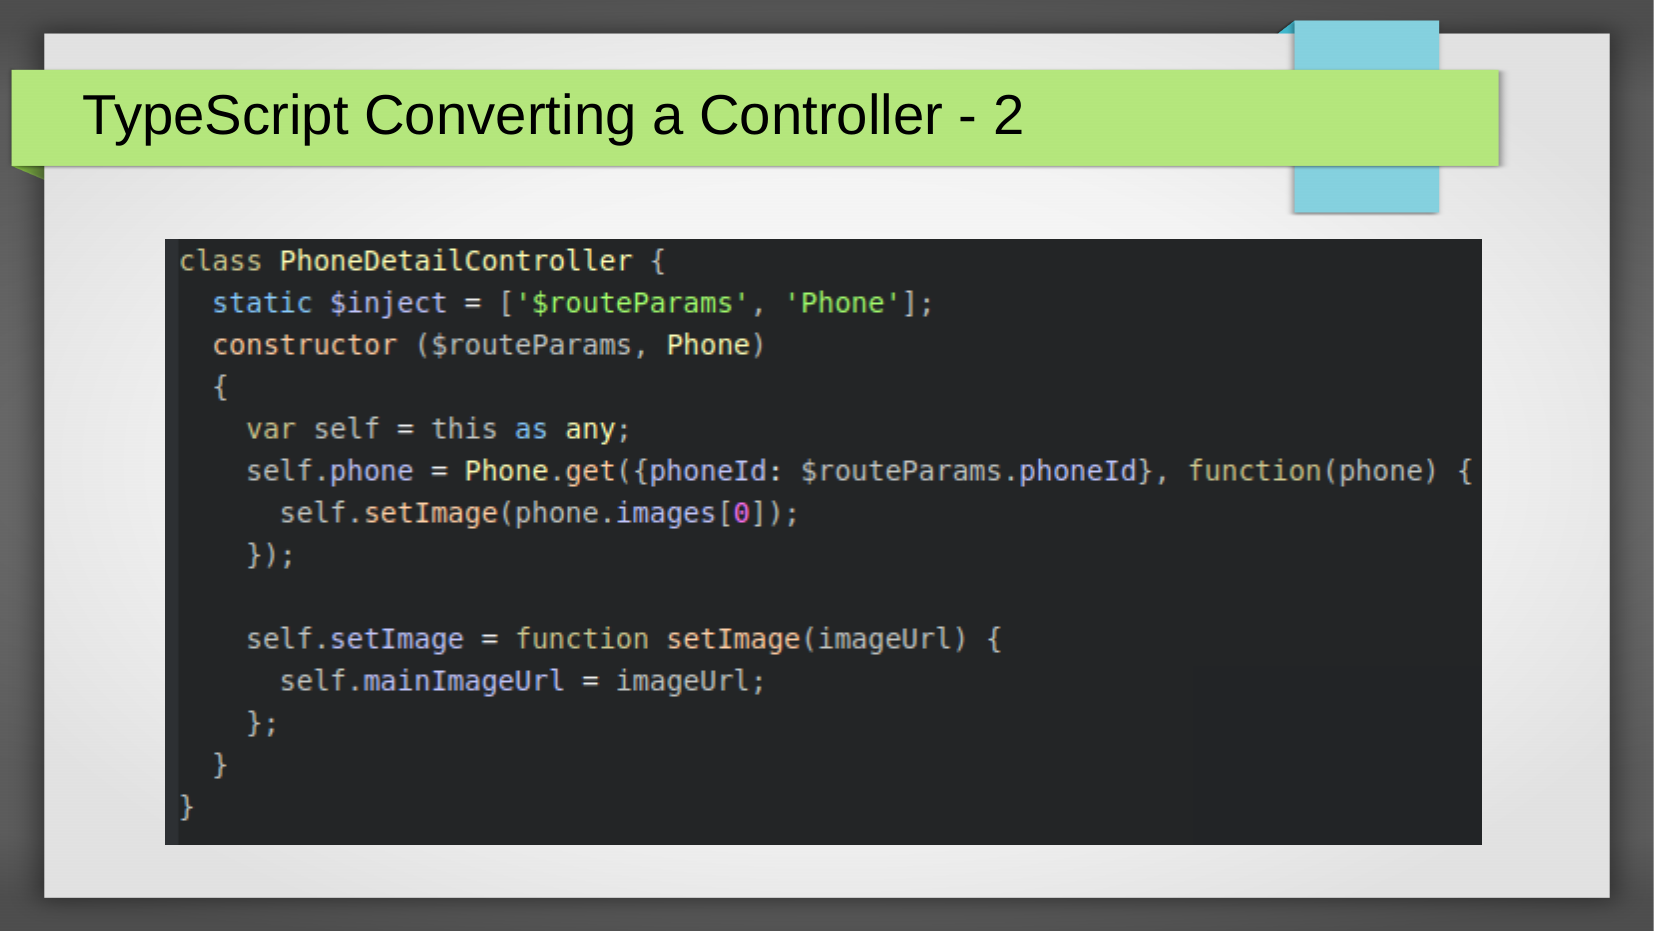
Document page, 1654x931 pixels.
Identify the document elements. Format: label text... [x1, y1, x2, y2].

picture [0, 0, 1654, 931]
title TypeScript Converting a Controller - 2 [82, 70, 1264, 160]
